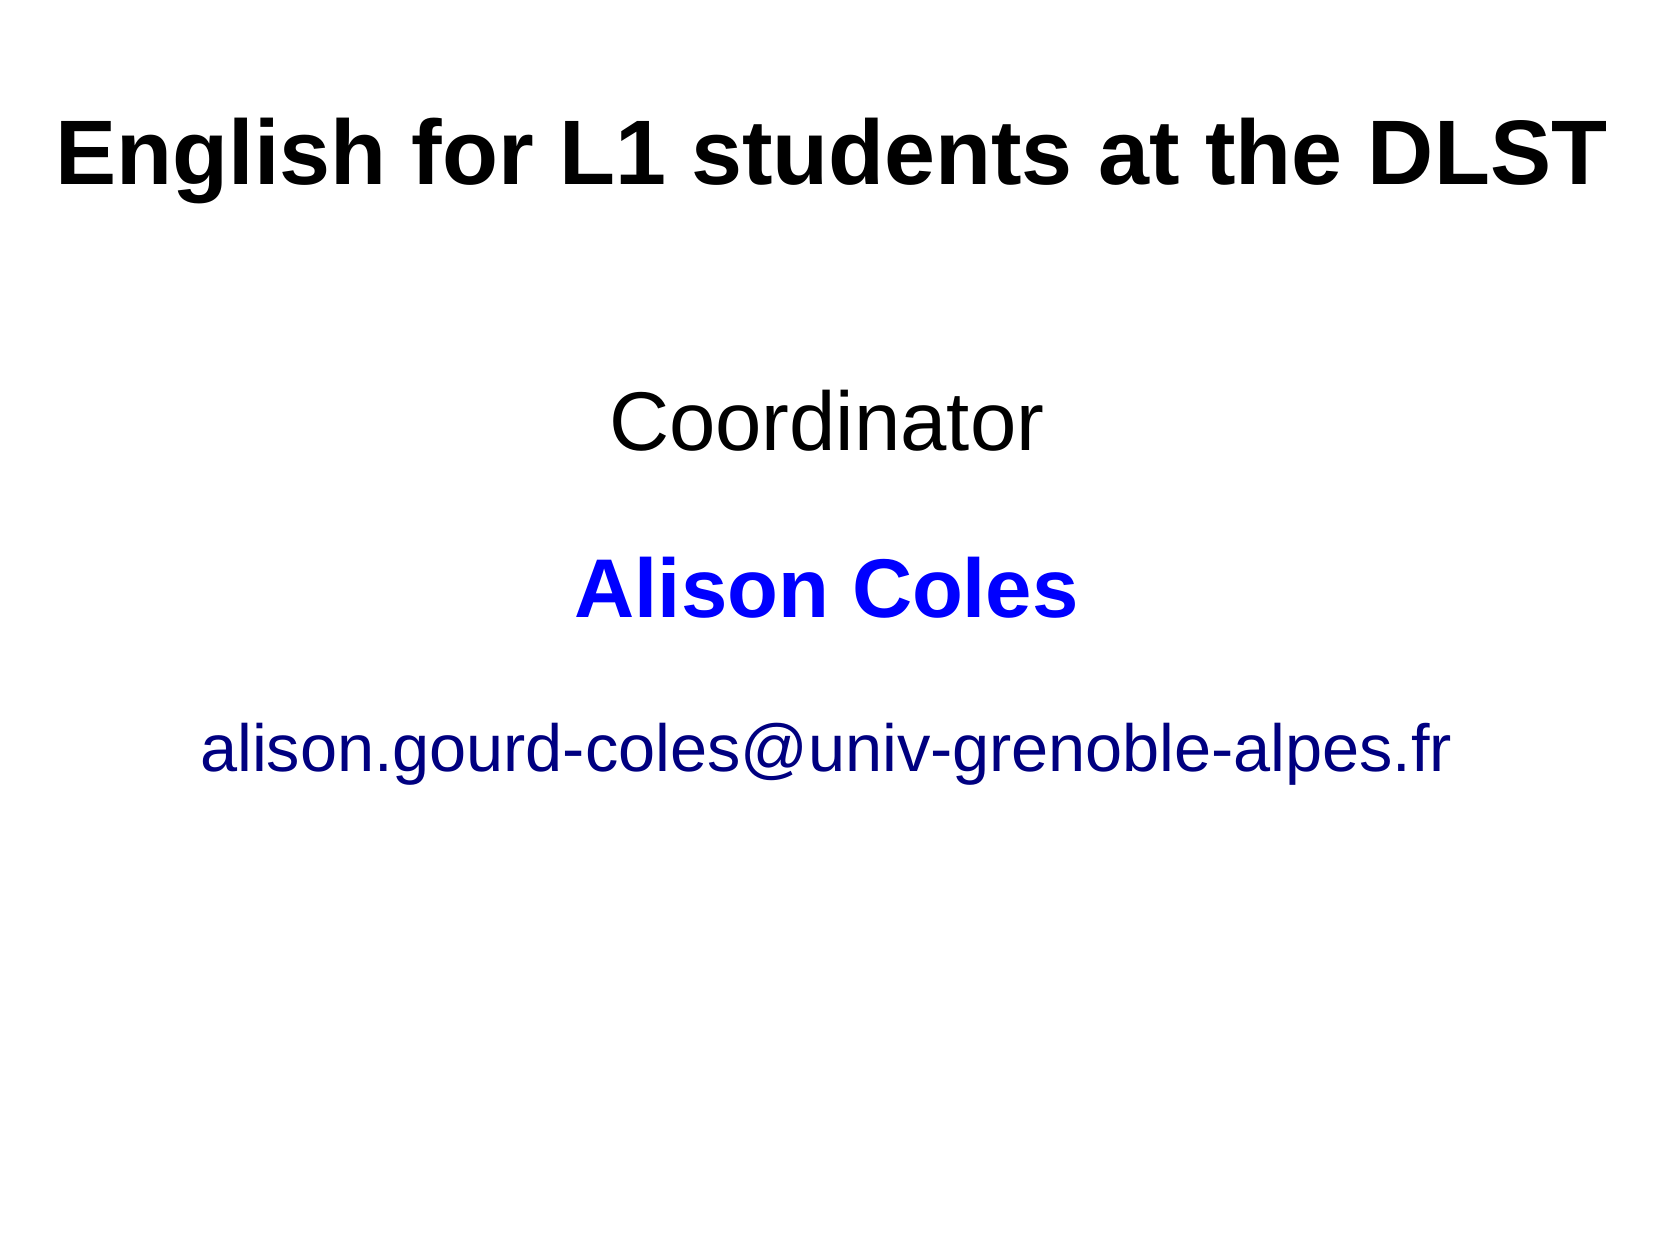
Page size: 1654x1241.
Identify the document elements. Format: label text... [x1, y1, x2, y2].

title English for L1 students at the DLST [35, 49, 1630, 257]
subtitle Coordinator Alison Coles alison.gourd-coles@univ-grenoble-alpes.fr [82, 290, 1571, 945]
